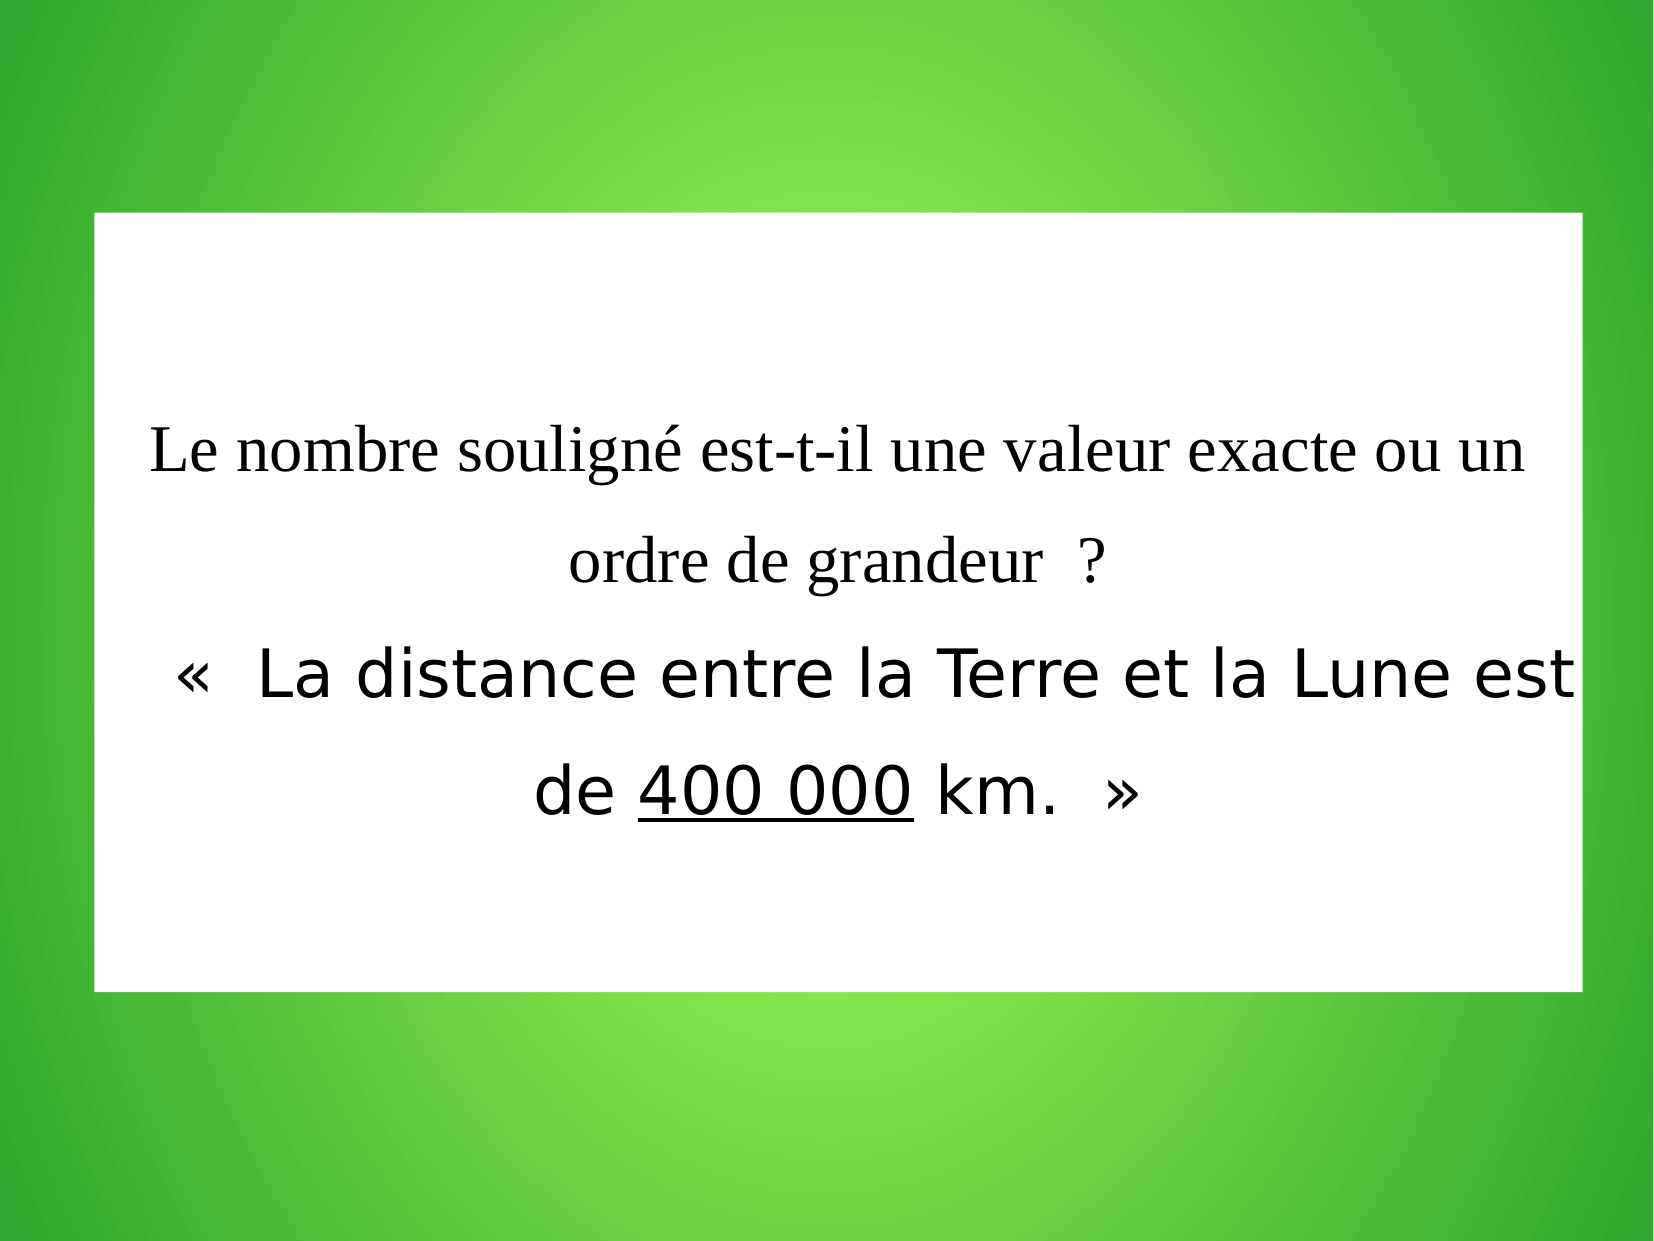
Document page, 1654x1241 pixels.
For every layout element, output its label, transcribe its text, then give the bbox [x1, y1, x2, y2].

picture [0, 0, 1654, 1241]
subtitle Le nombre souligné est-t-il une valeur exacte ou un ordre de grandeur ? « La distance entre la Terre et la Lune est de 400 000 km. » [94, 212, 1583, 993]
